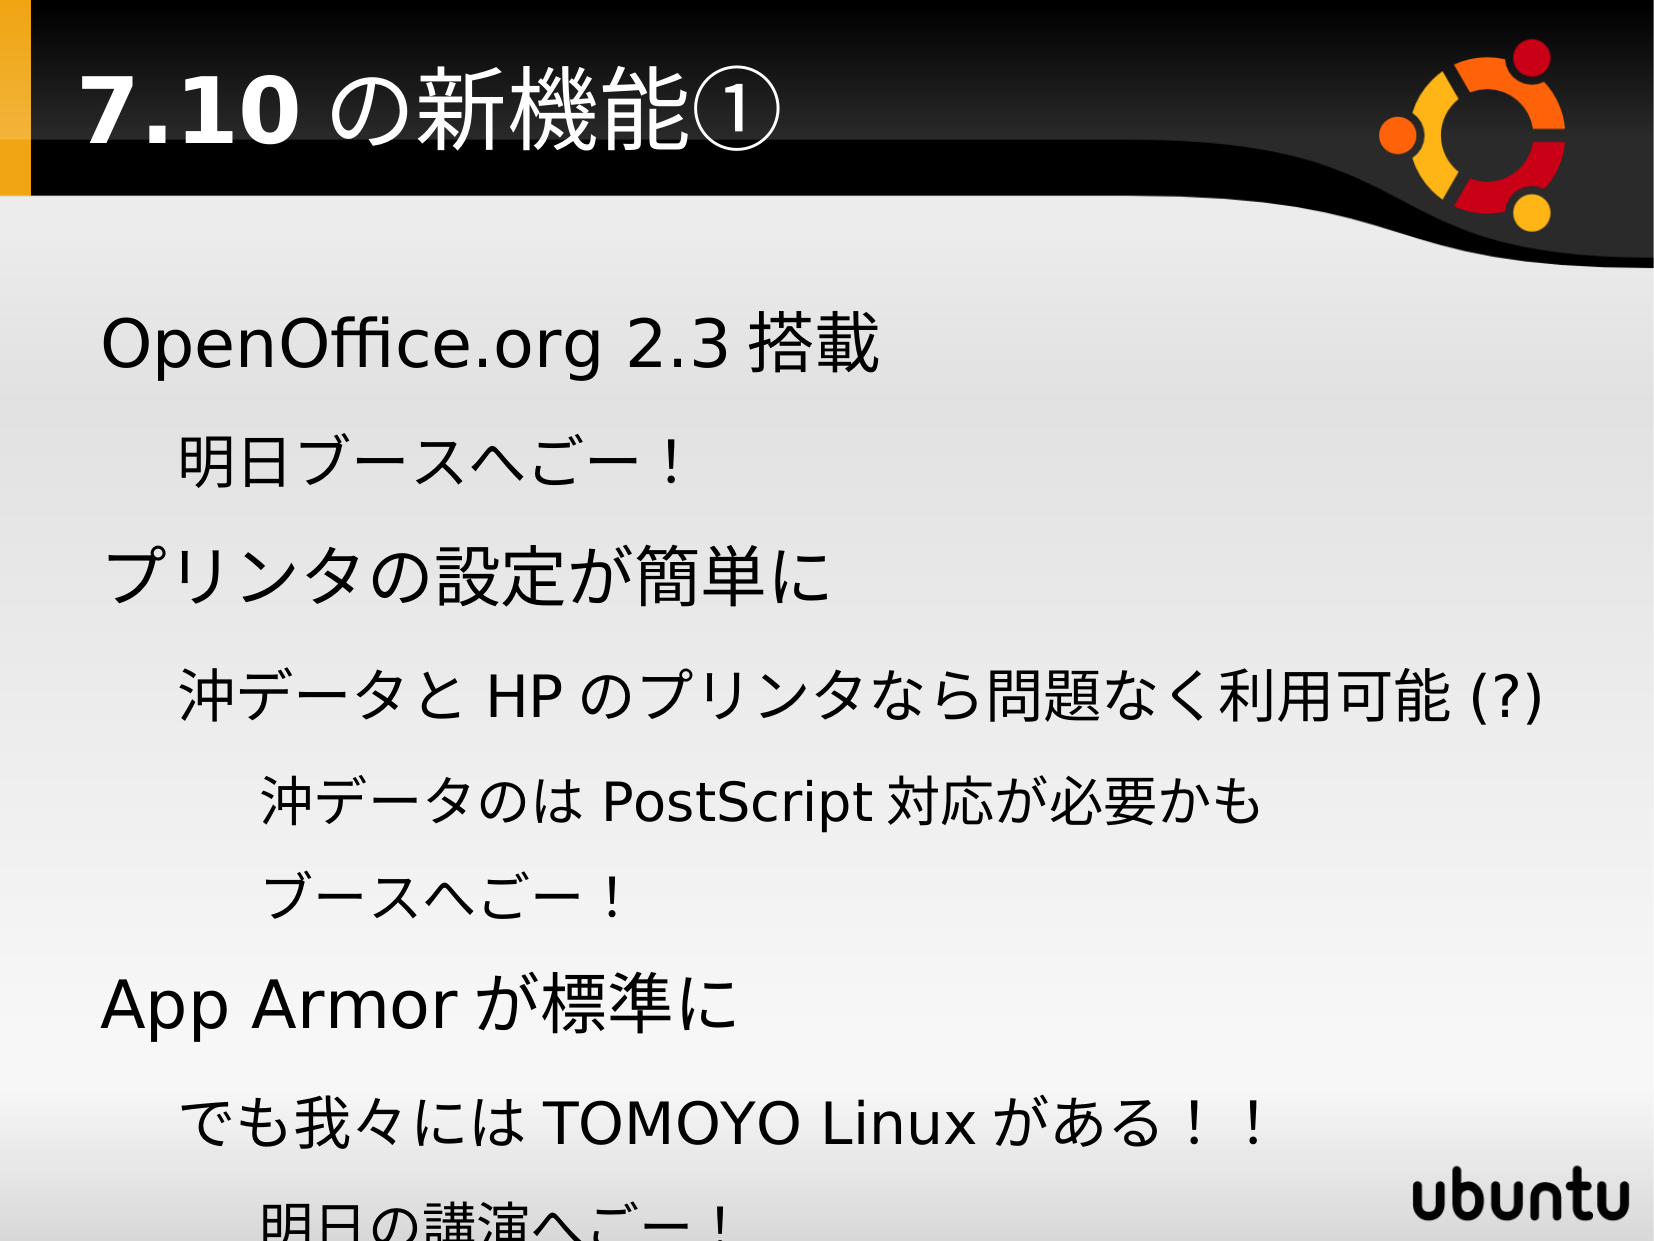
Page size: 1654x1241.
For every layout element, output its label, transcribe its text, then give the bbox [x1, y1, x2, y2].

title 7.10の新機能① [76, 0, 1565, 208]
picture [267, 1223, 277, 1233]
picture [290, 1208, 305, 1217]
picture [377, 1212, 394, 1240]
picture [287, 1234, 305, 1241]
picture [430, 1236, 438, 1241]
picture [500, 1233, 508, 1238]
picture [0, 0, 1654, 1241]
picture [512, 1233, 521, 1238]
picture [327, 1228, 354, 1241]
picture [389, 1212, 413, 1241]
picture [327, 1209, 354, 1224]
picture [290, 1221, 305, 1230]
list OpenOffice.org 2.3搭載 明日ブースへごー！ プリンタの設定が簡単に 沖データとHPのプリンタなら問題なく利用可能(?) 沖データのはPostScript対応が必要かも ブースへごー！ App Armorが標準に でも我々にはTOMOYO Linuxがある！！ 明日の講演へごー！ [82, 290, 1571, 1109]
picture [267, 1209, 277, 1219]
